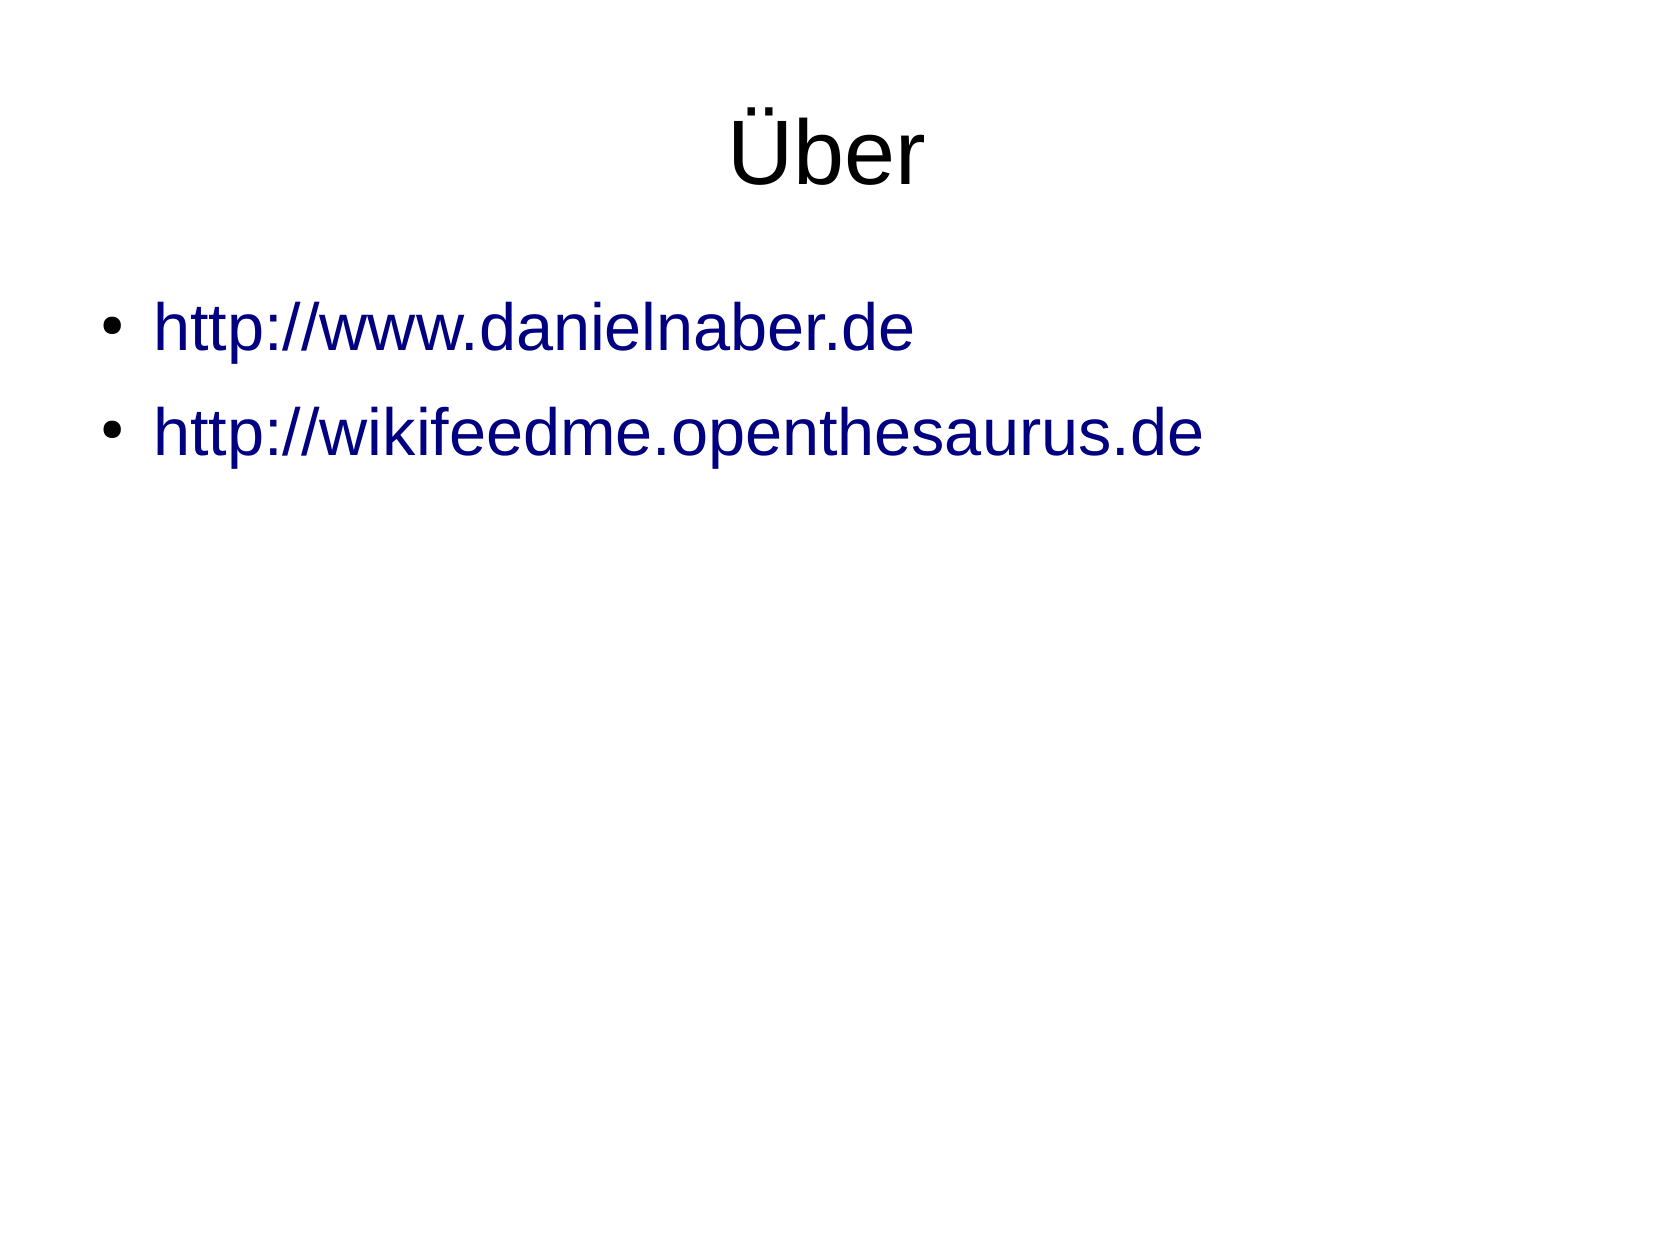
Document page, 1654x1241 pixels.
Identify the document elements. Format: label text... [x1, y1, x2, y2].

list http://www.danielnaber.de http://wikifeedme.openthesaurus.de [82, 290, 1538, 1010]
title Über [82, 49, 1571, 257]
